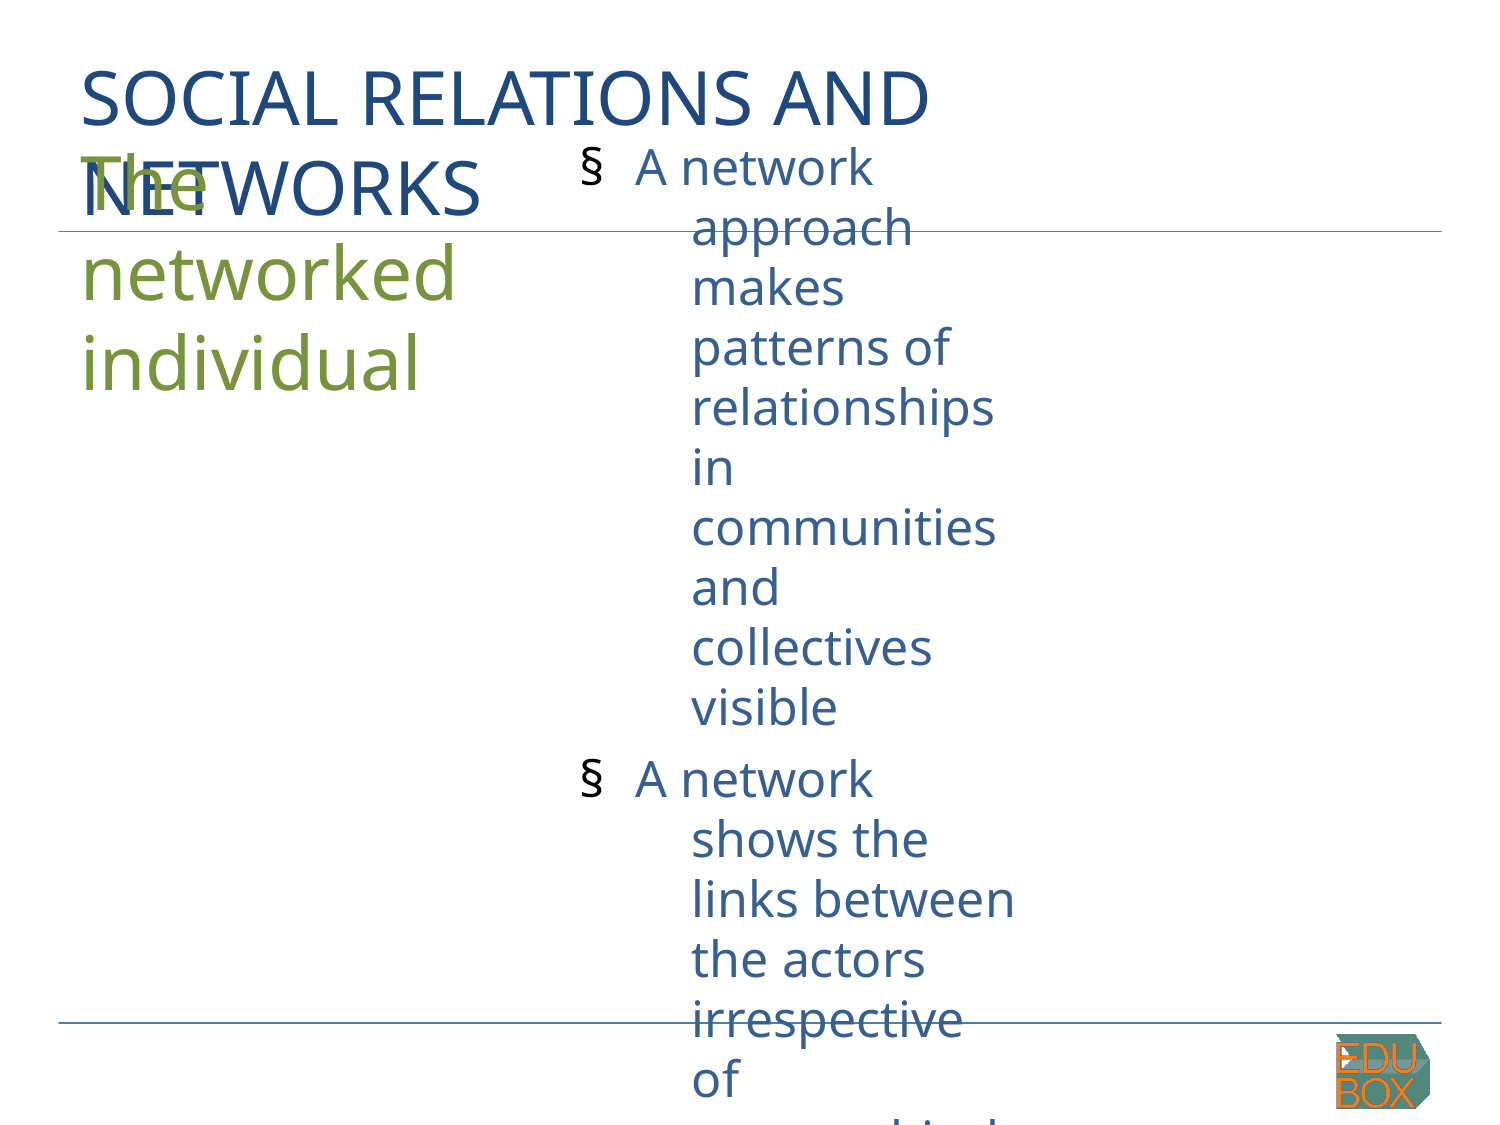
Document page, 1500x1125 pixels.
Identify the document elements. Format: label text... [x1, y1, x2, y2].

list A network approach makes patterns of relationships in communities and collectives visible A network shows the links between the actors irrespective of geographical proximity A network provides an understanding of complex interactions and relationships at a certain point in time A network analysis allows us to analyse the relationships between the different actors and their behaviour [63, 267, 1414, 1017]
picture [1328, 1028, 1437, 1114]
list The networked individual [64, 127, 1040, 247]
title SOCIAL RELATIONS AND NETWORKS [64, 42, 1459, 153]
